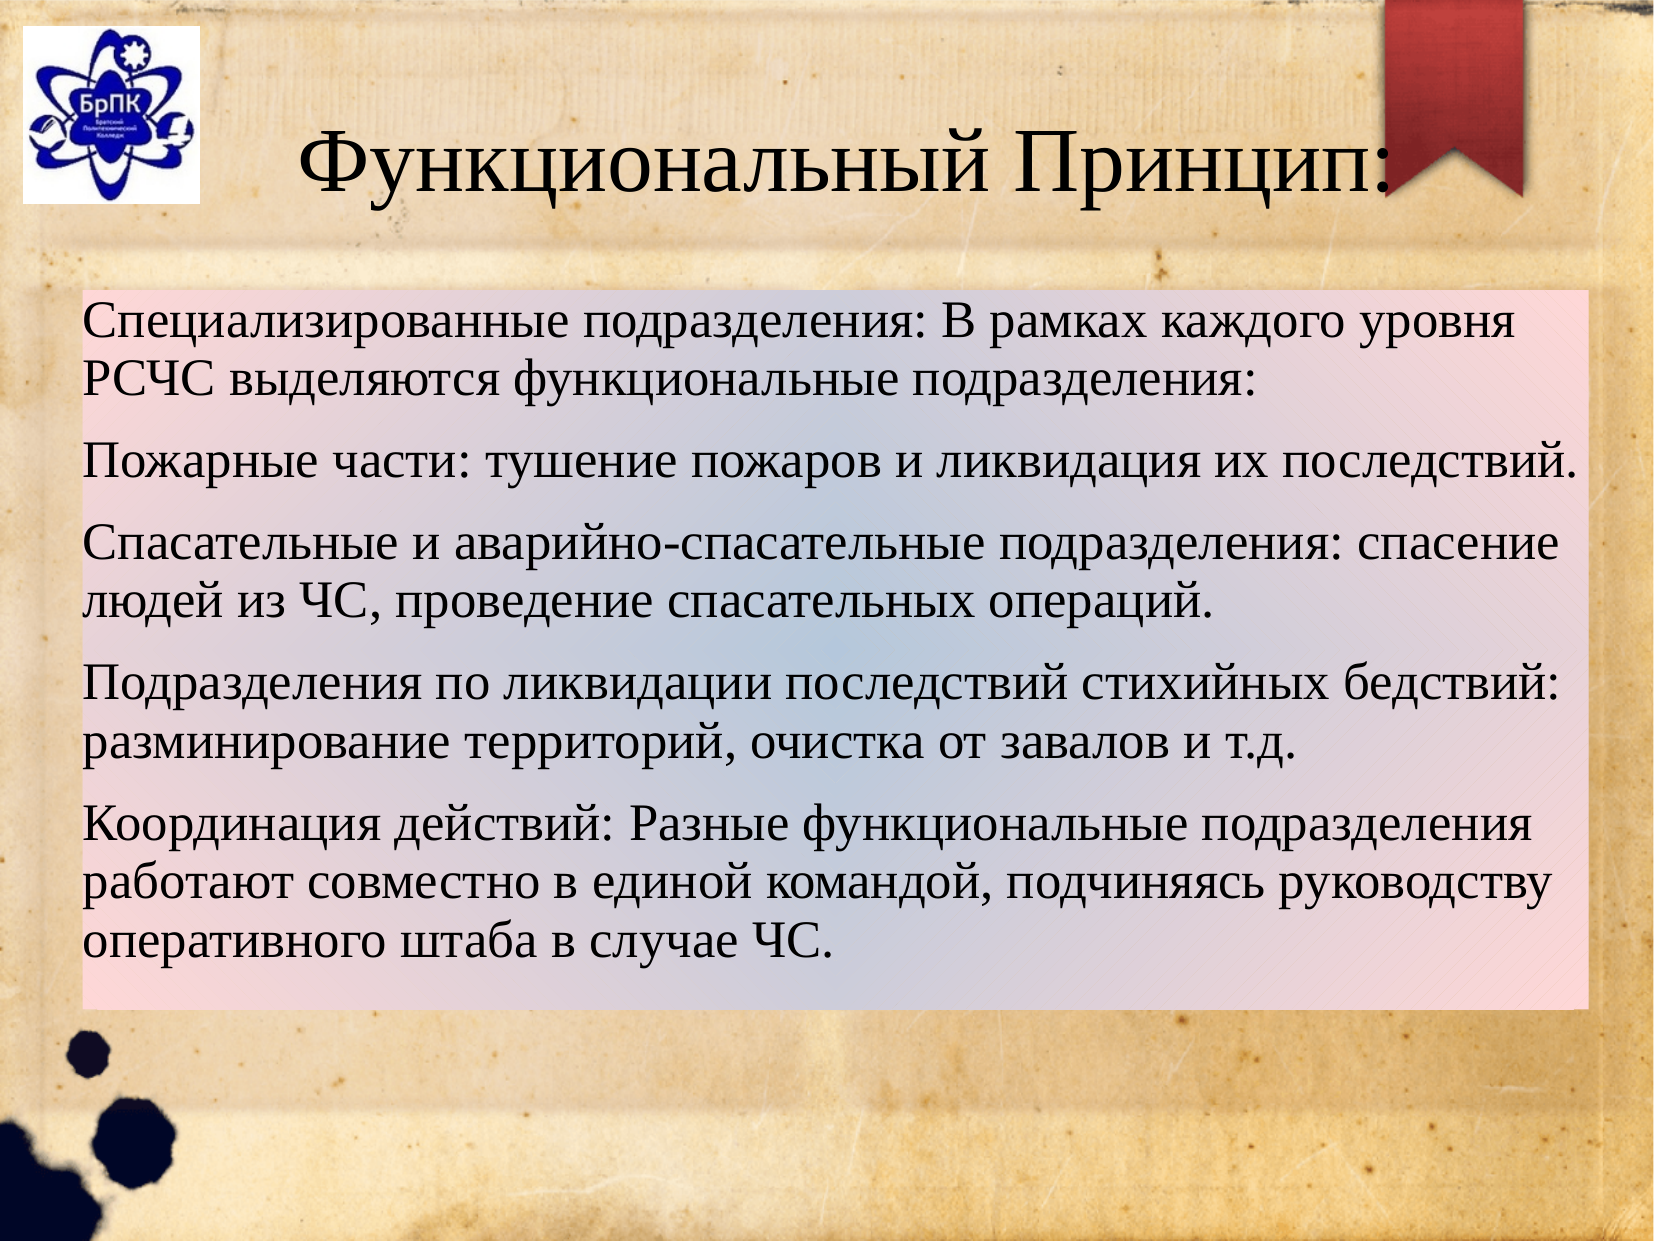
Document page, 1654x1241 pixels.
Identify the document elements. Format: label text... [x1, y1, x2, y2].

list Специализированные подразделения: В рамках каждого уровня РСЧС выделяются функциональные подразделения: Пожарные части: тушение пожаров и ликвидация их последствий. Спасательные и аварийно-спасательные подразделения: спасение людей из ЧС, проведение спасательных операций. Подразделения по ликвидации последствий стихийных бедствий: разминирование территорий, очистка от завалов и т.д. Координация действий: Разные функциональные подразделения работают совместно в единой командой, подчиняясь руководству оперативного штаба в случае ЧС. [82, 290, 1589, 1010]
picture [0, 0, 1654, 1241]
title Функциональный Принцип: [297, 66, 1562, 254]
